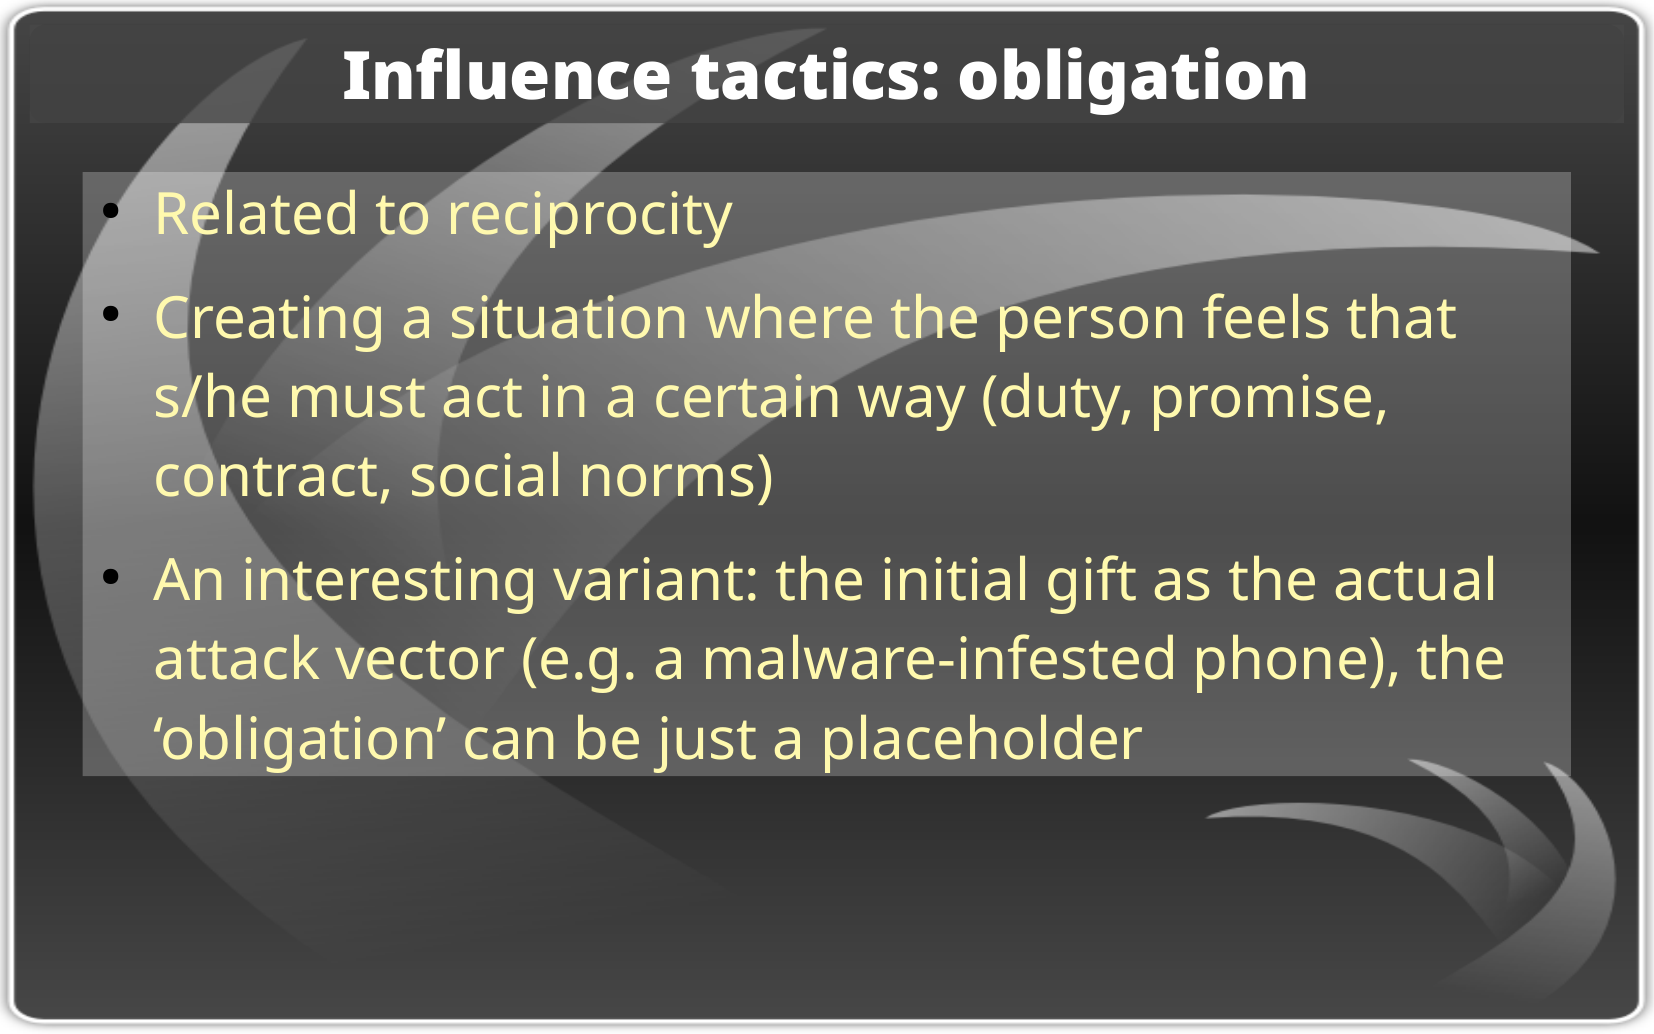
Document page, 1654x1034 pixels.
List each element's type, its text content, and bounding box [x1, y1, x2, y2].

list Related to reciprocity Creating a situation where the person feels that s/he must act in a certain way (duty, promise, contract, social norms) An interesting variant: the initial gift as the actual attack vector (e.g. a malware-infested phone), the ‘obligation’ can be just a placeholder [82, 172, 1571, 772]
title Influence tactics: obligation [29, 24, 1625, 124]
picture [0, 0, 1654, 1034]
